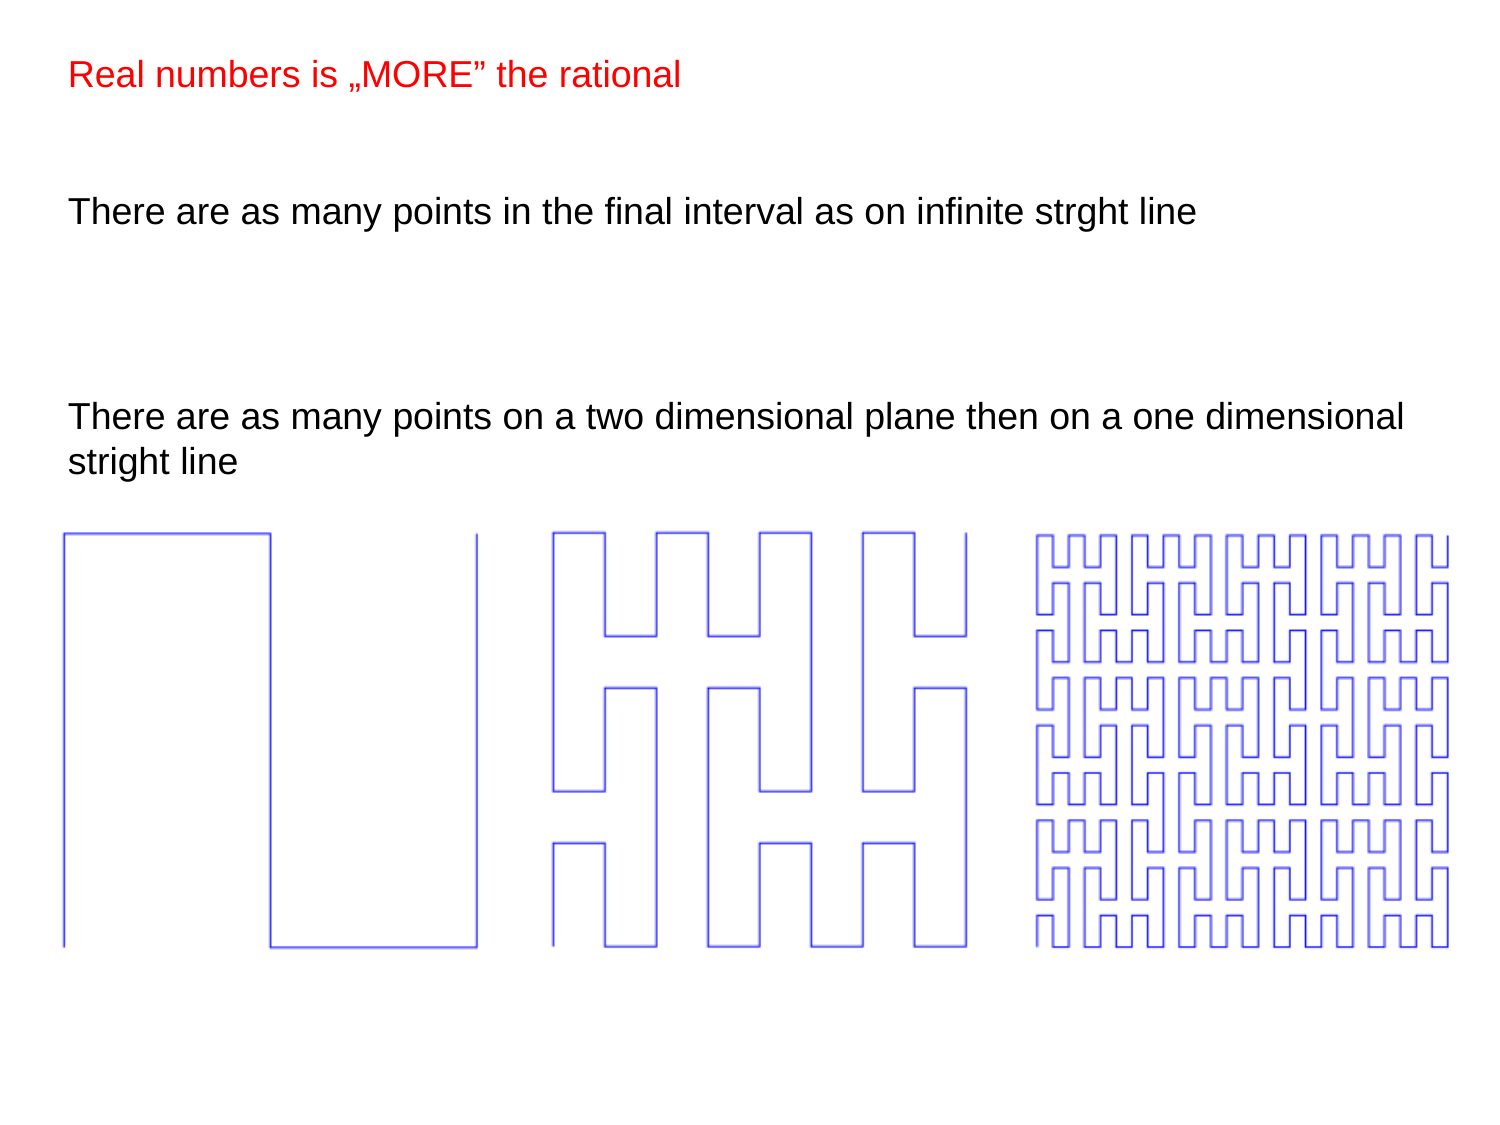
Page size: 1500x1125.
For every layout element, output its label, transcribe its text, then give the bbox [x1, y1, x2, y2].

text_box Real numbers is „MORE” the rational There are as many points in the final interval as on infinite strght line There are as many points on a two dimensional plane then on a one dimensional stright line [53, 42, 1436, 491]
picture [31, 517, 1477, 981]
